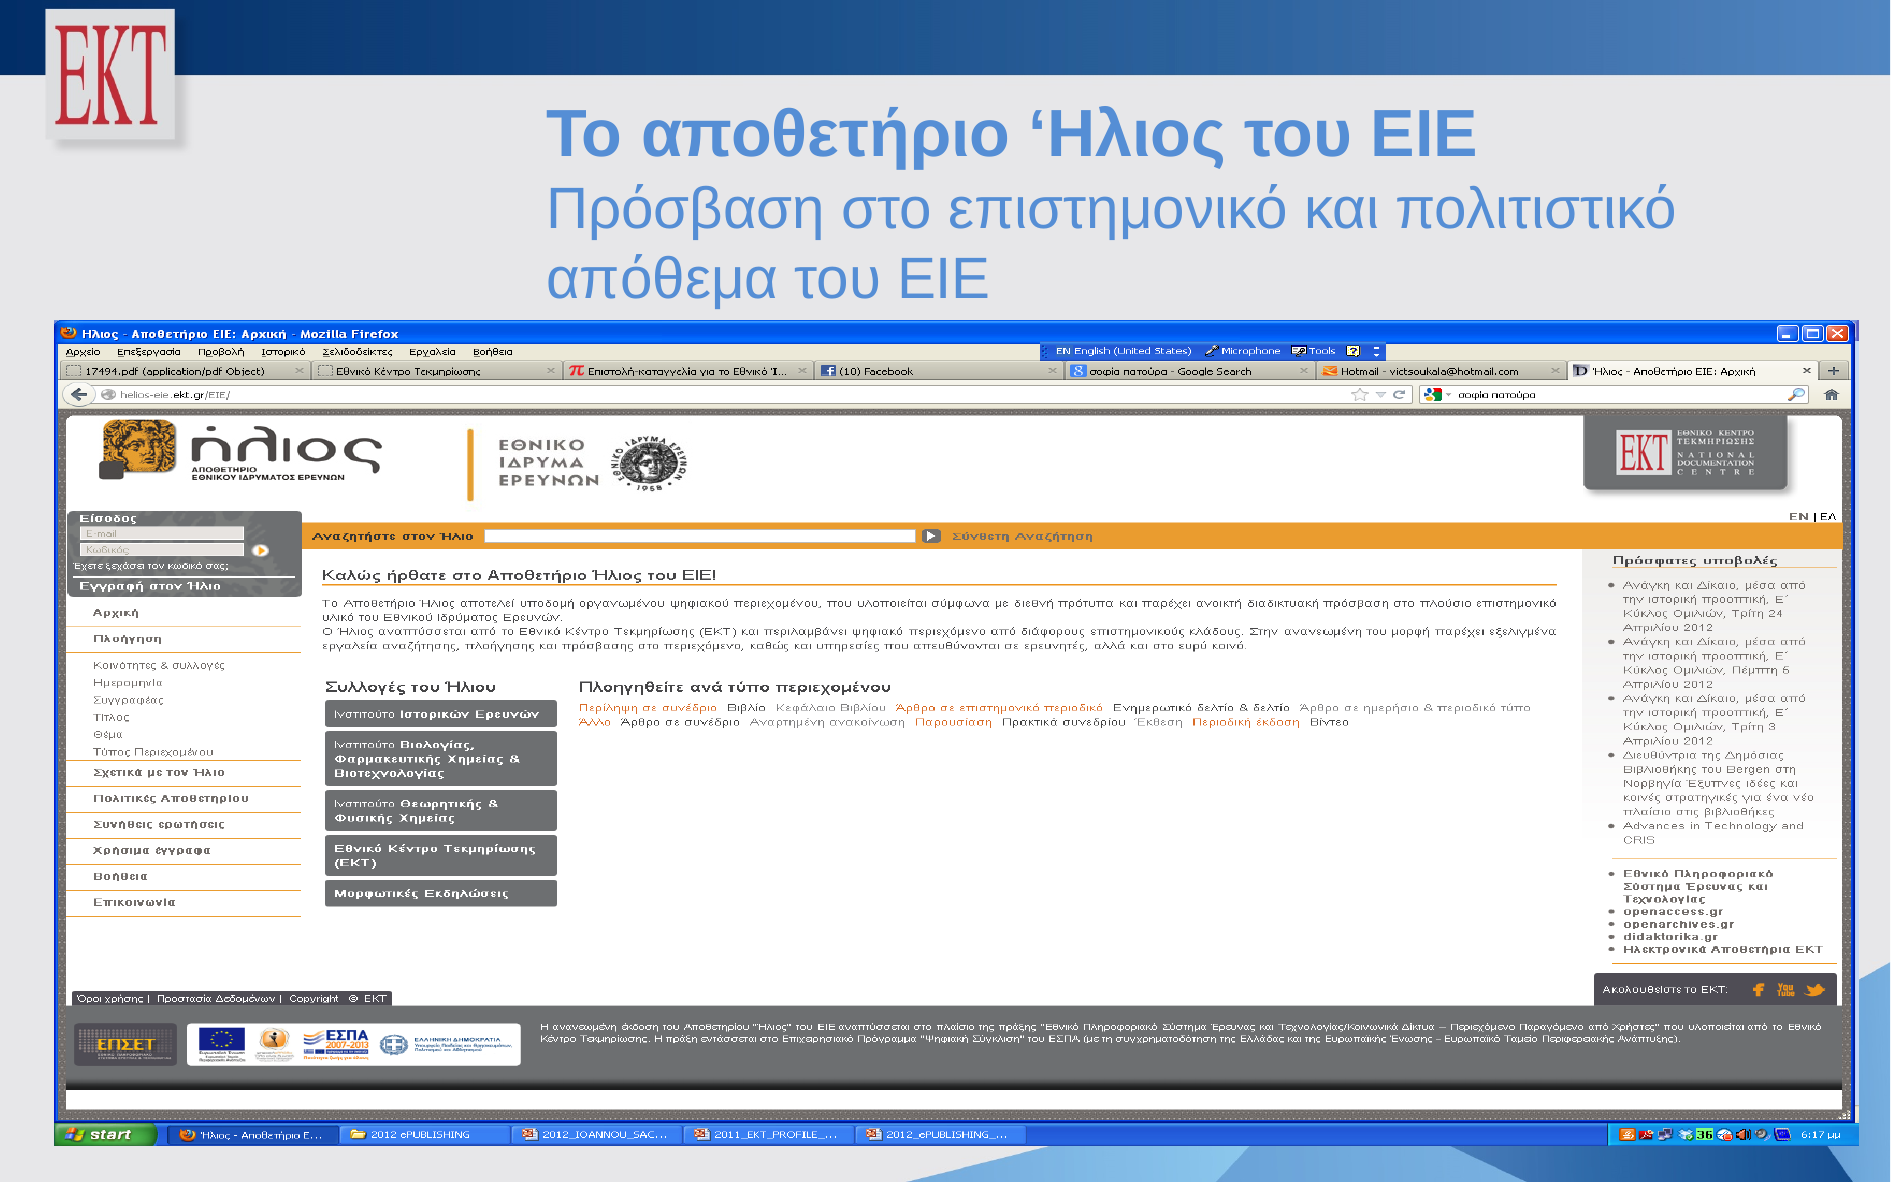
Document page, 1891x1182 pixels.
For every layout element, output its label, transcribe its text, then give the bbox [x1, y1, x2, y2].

text_box Το αποθετήριο ‘Ηλιος του ΕΙΕ Πρόσβαση στο επιστημονικό και πολιτιστικό απόθεμα του ΕΙΕ [531, 82, 1820, 318]
picture [0, 0, 1891, 1182]
